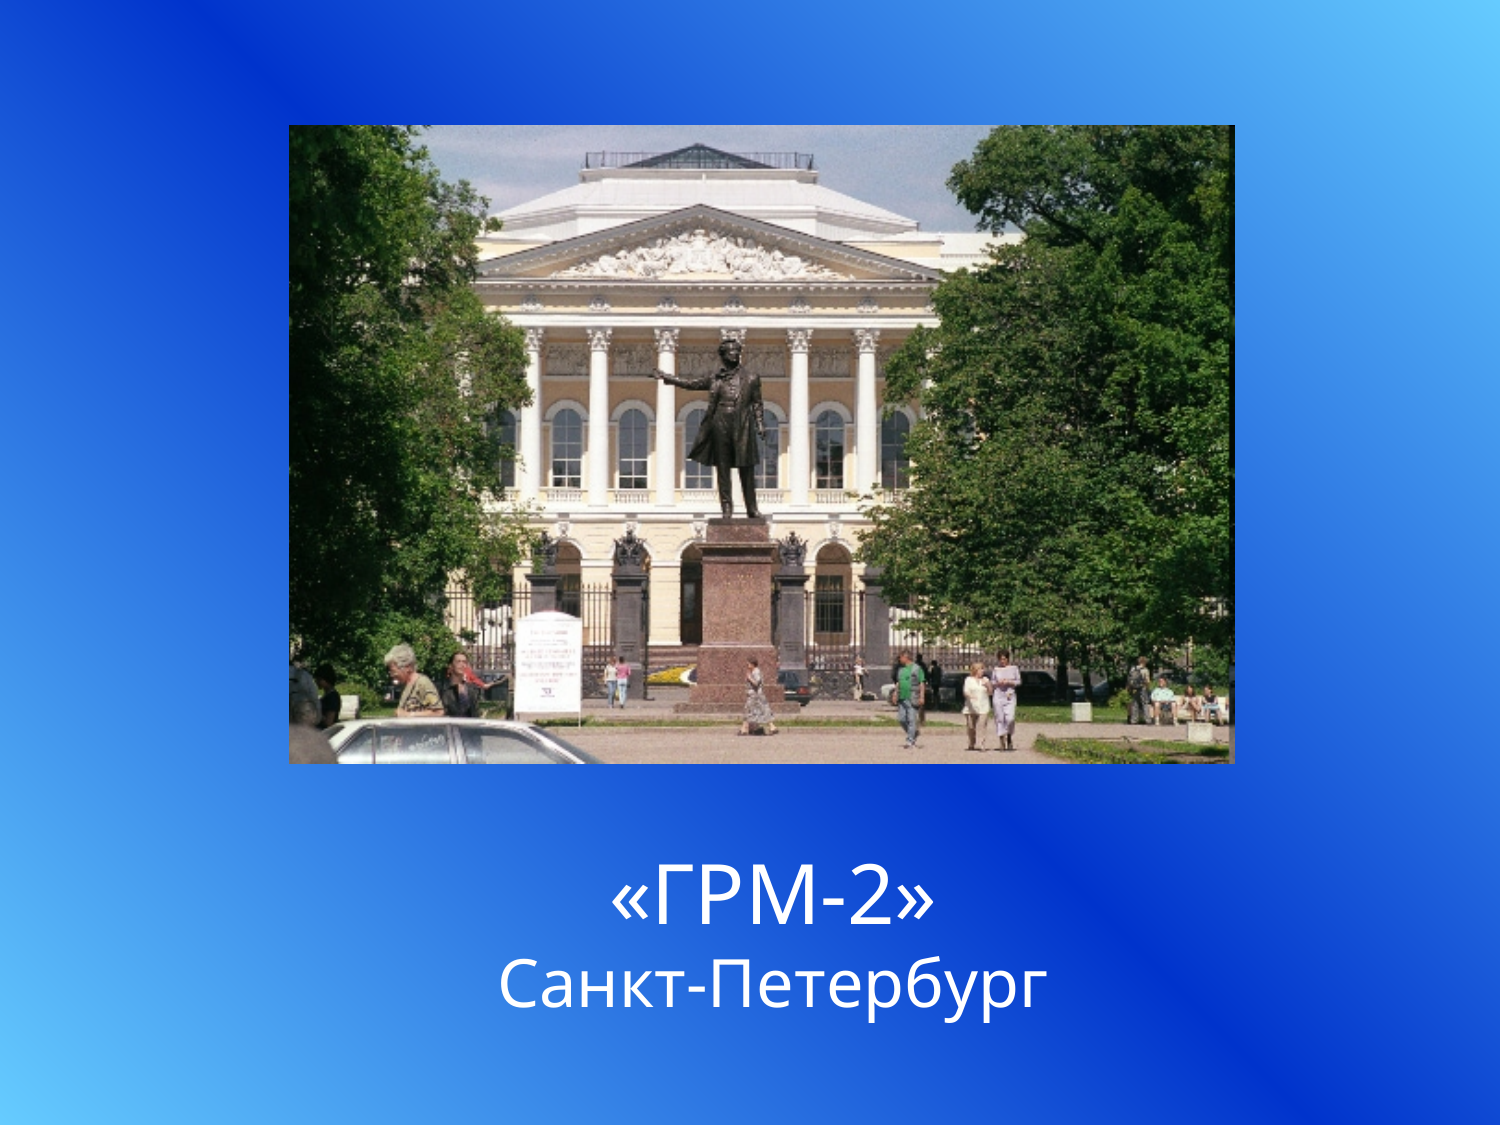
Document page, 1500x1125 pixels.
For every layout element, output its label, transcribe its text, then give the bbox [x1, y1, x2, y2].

text_box «ГРМ-2» Санкт-Петербург [135, 810, 1411, 1052]
picture [289, 125, 1235, 765]
